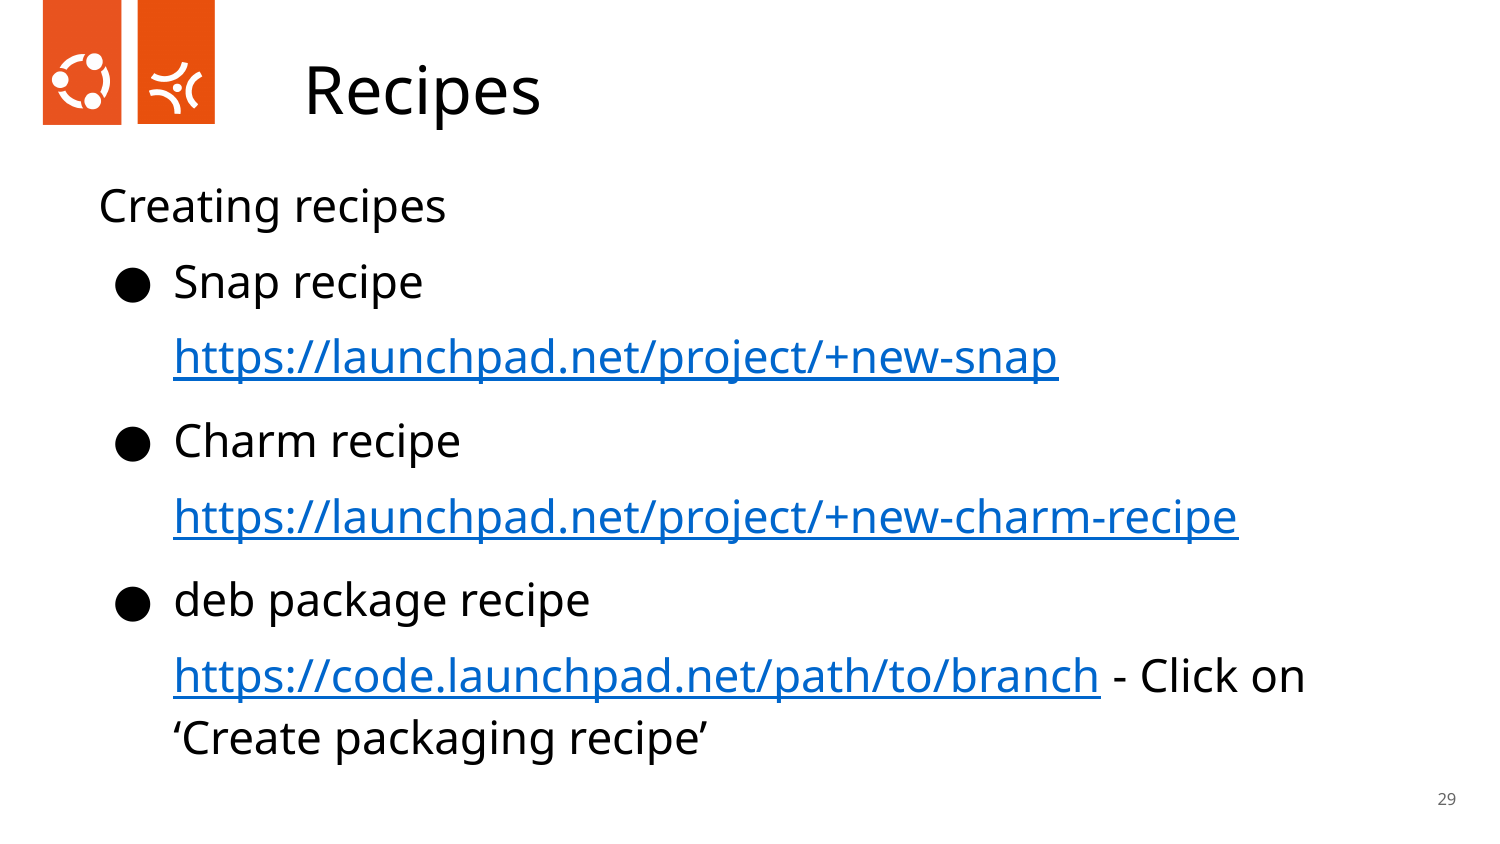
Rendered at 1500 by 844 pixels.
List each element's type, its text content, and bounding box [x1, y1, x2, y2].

text_box Recipes [288, 33, 901, 141]
list Creating recipes Snap recipe https://launchpad.net/project/+new-snap Charm recipe https://launchpad.net/project/+new-charm-recipe deb package recipe https://code.launchpad.net/path/to/branch - Click on ‘Create packaging recipe’ [98, 176, 1402, 366]
slide_number <number> [1381, 773, 1472, 839]
picture [137, 0, 216, 124]
